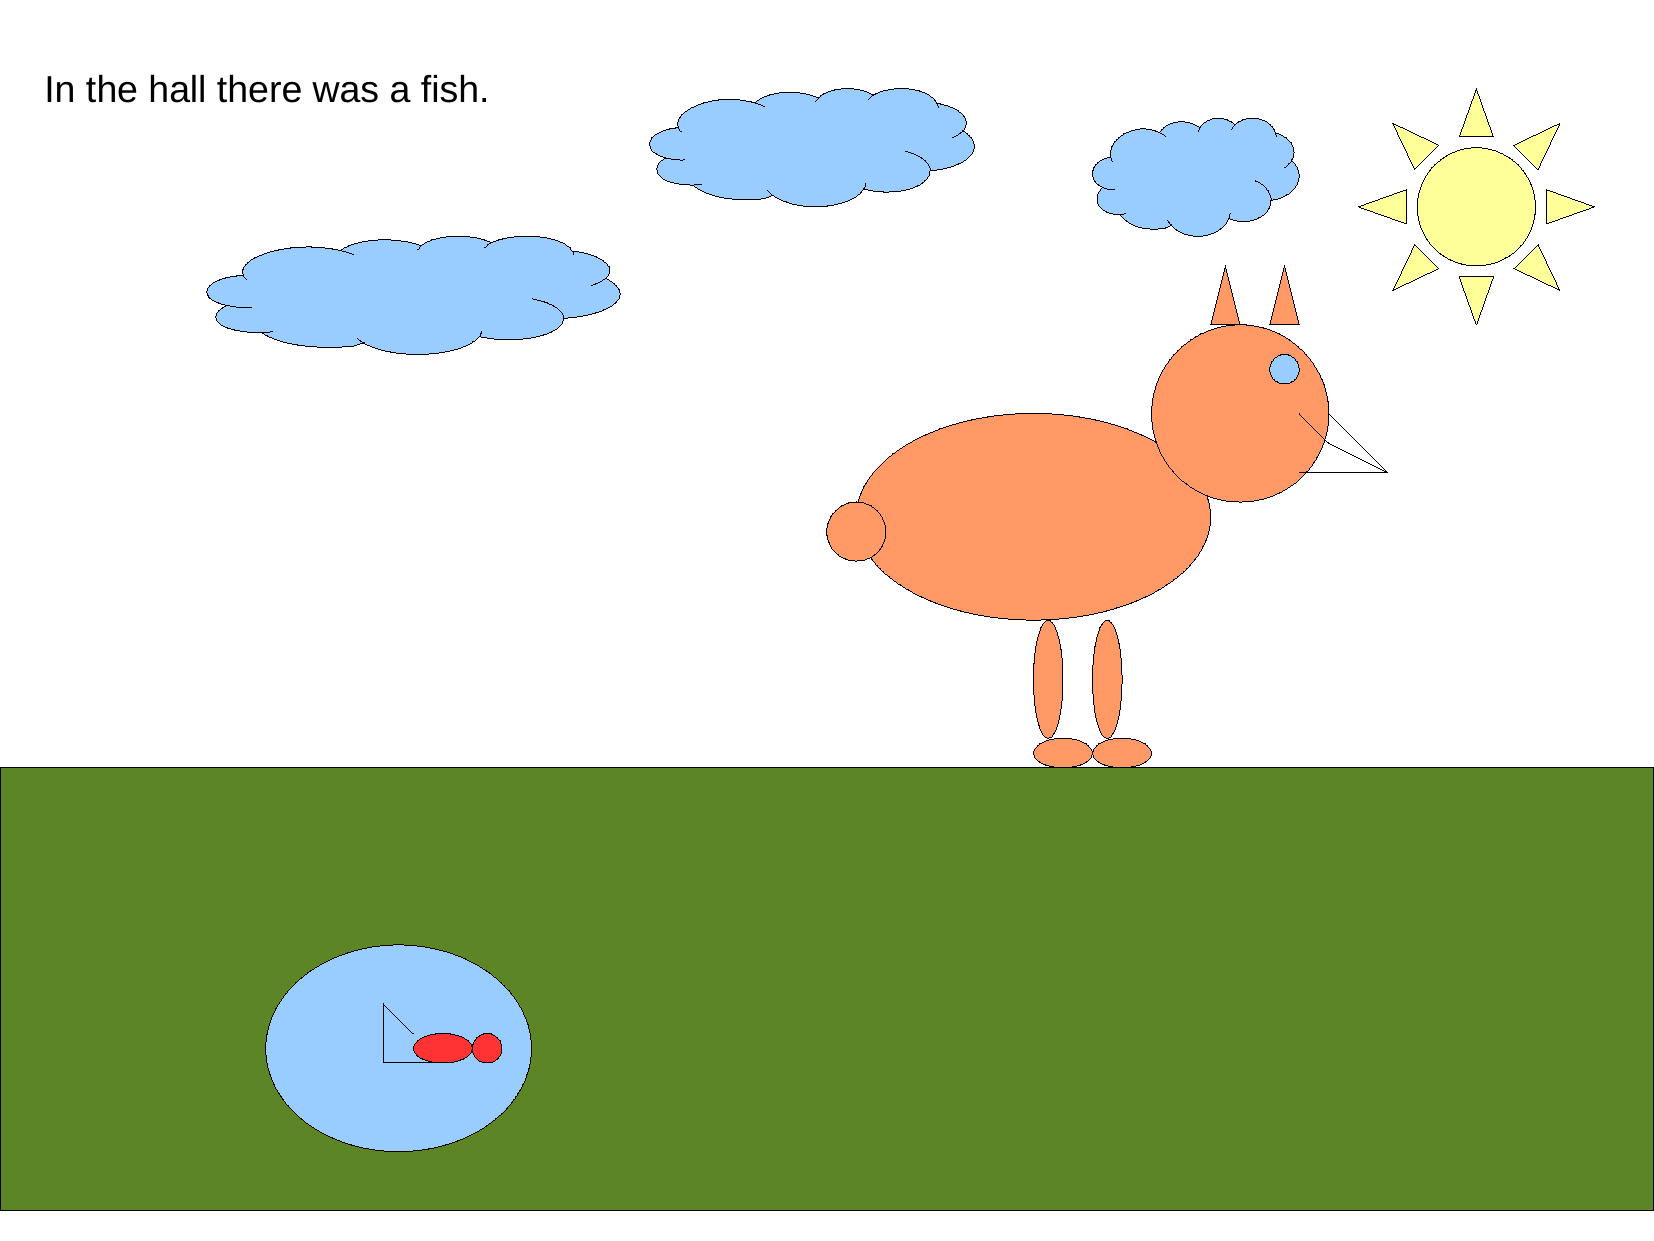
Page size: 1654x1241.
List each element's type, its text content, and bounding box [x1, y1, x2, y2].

text_box [1513, 123, 1560, 170]
text_box [1513, 244, 1560, 291]
text_box [1092, 118, 1300, 237]
text_box [1358, 189, 1407, 224]
text_box [649, 88, 975, 207]
text_box [1459, 276, 1494, 325]
text_box In the hall there was a fish. [29, 61, 1536, 119]
text_box [206, 236, 621, 355]
text_box [1546, 189, 1595, 224]
text_box [1392, 123, 1439, 170]
text_box [1417, 147, 1536, 266]
text_box [1459, 88, 1494, 137]
text_box [0, 265, 1654, 1211]
text_box [1269, 265, 1300, 325]
text_box [1392, 244, 1439, 291]
